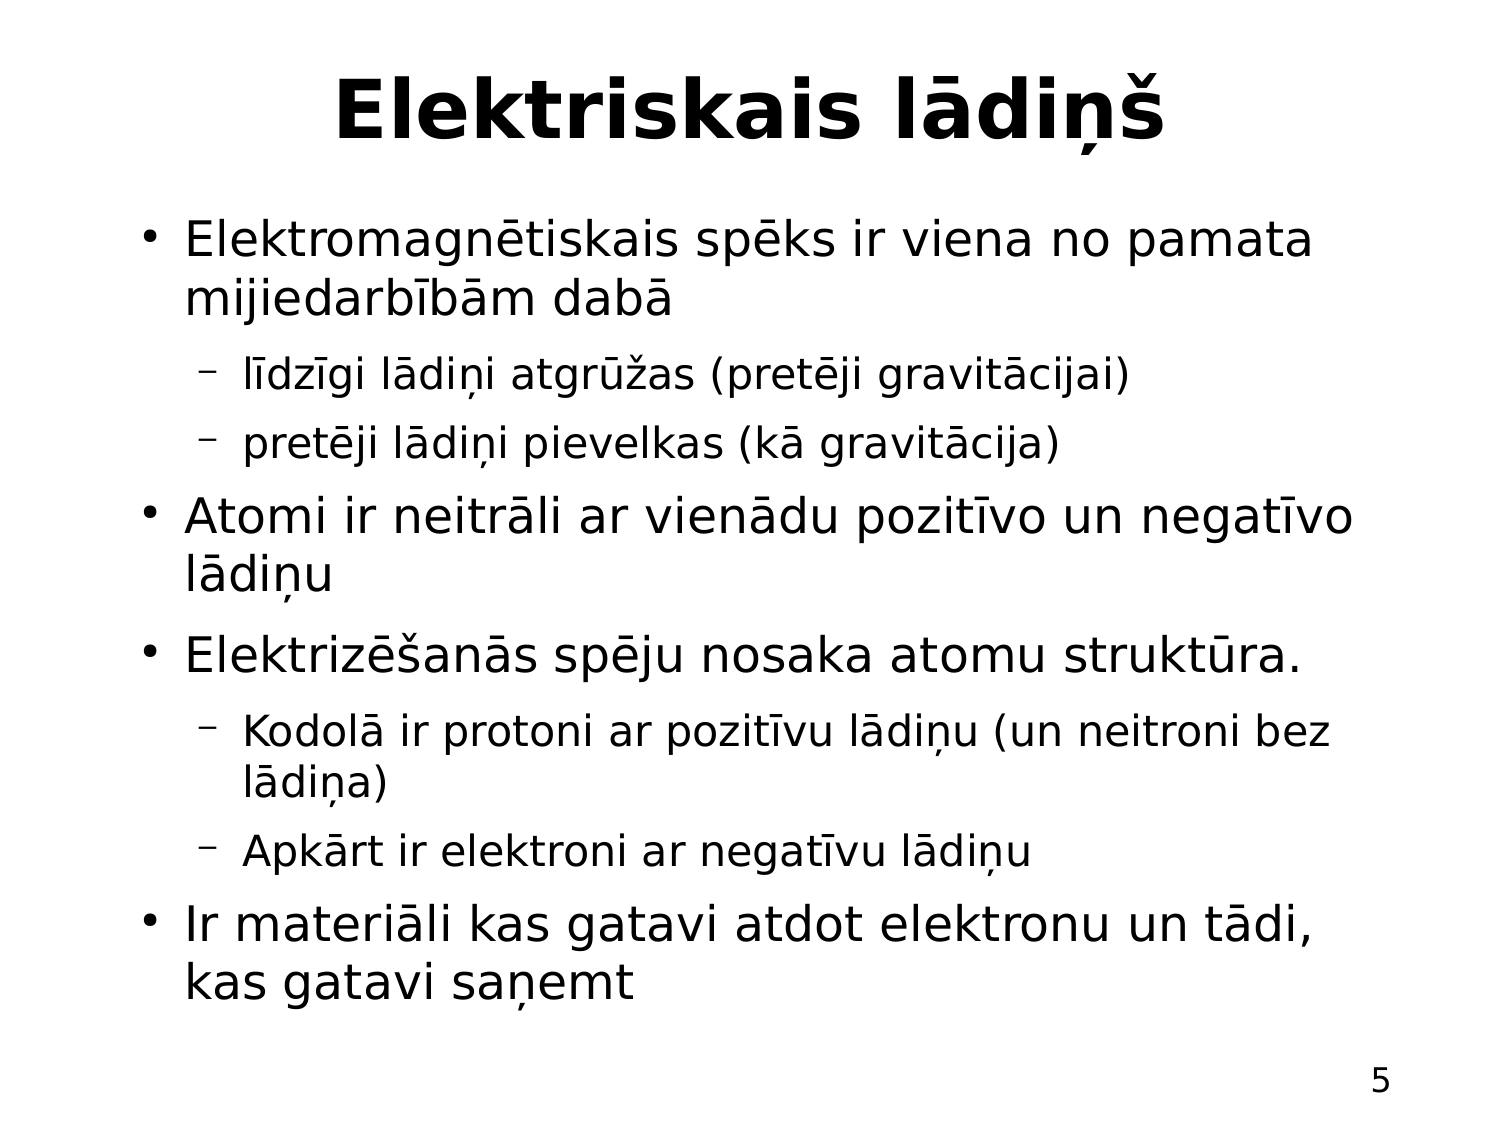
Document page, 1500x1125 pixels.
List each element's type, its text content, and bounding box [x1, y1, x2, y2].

list Elektromagnētiskais spēks ir viena no pamata mijiedarbībām dabā līdzīgi lādiņi atgrūžas (pretēji gravitācijai) pretēji lādiņi pievelkas (kā gravitācija) Atomi ir neitrāli ar vienādu pozitīvo un negatīvo lādiņu Elektrizēšanās spēju nosaka atomu struktūra. Kodolā ir protoni ar pozitīvu lādiņu (un neitroni bez lādiņa) Apkārt ir elektroni ar negatīvu lādiņu Ir materiāli kas gatavi atdot elektronu un tādi, kas gatavi saņemt [112, 200, 1388, 1026]
title Elektriskais lādiņš [112, 12, 1388, 200]
